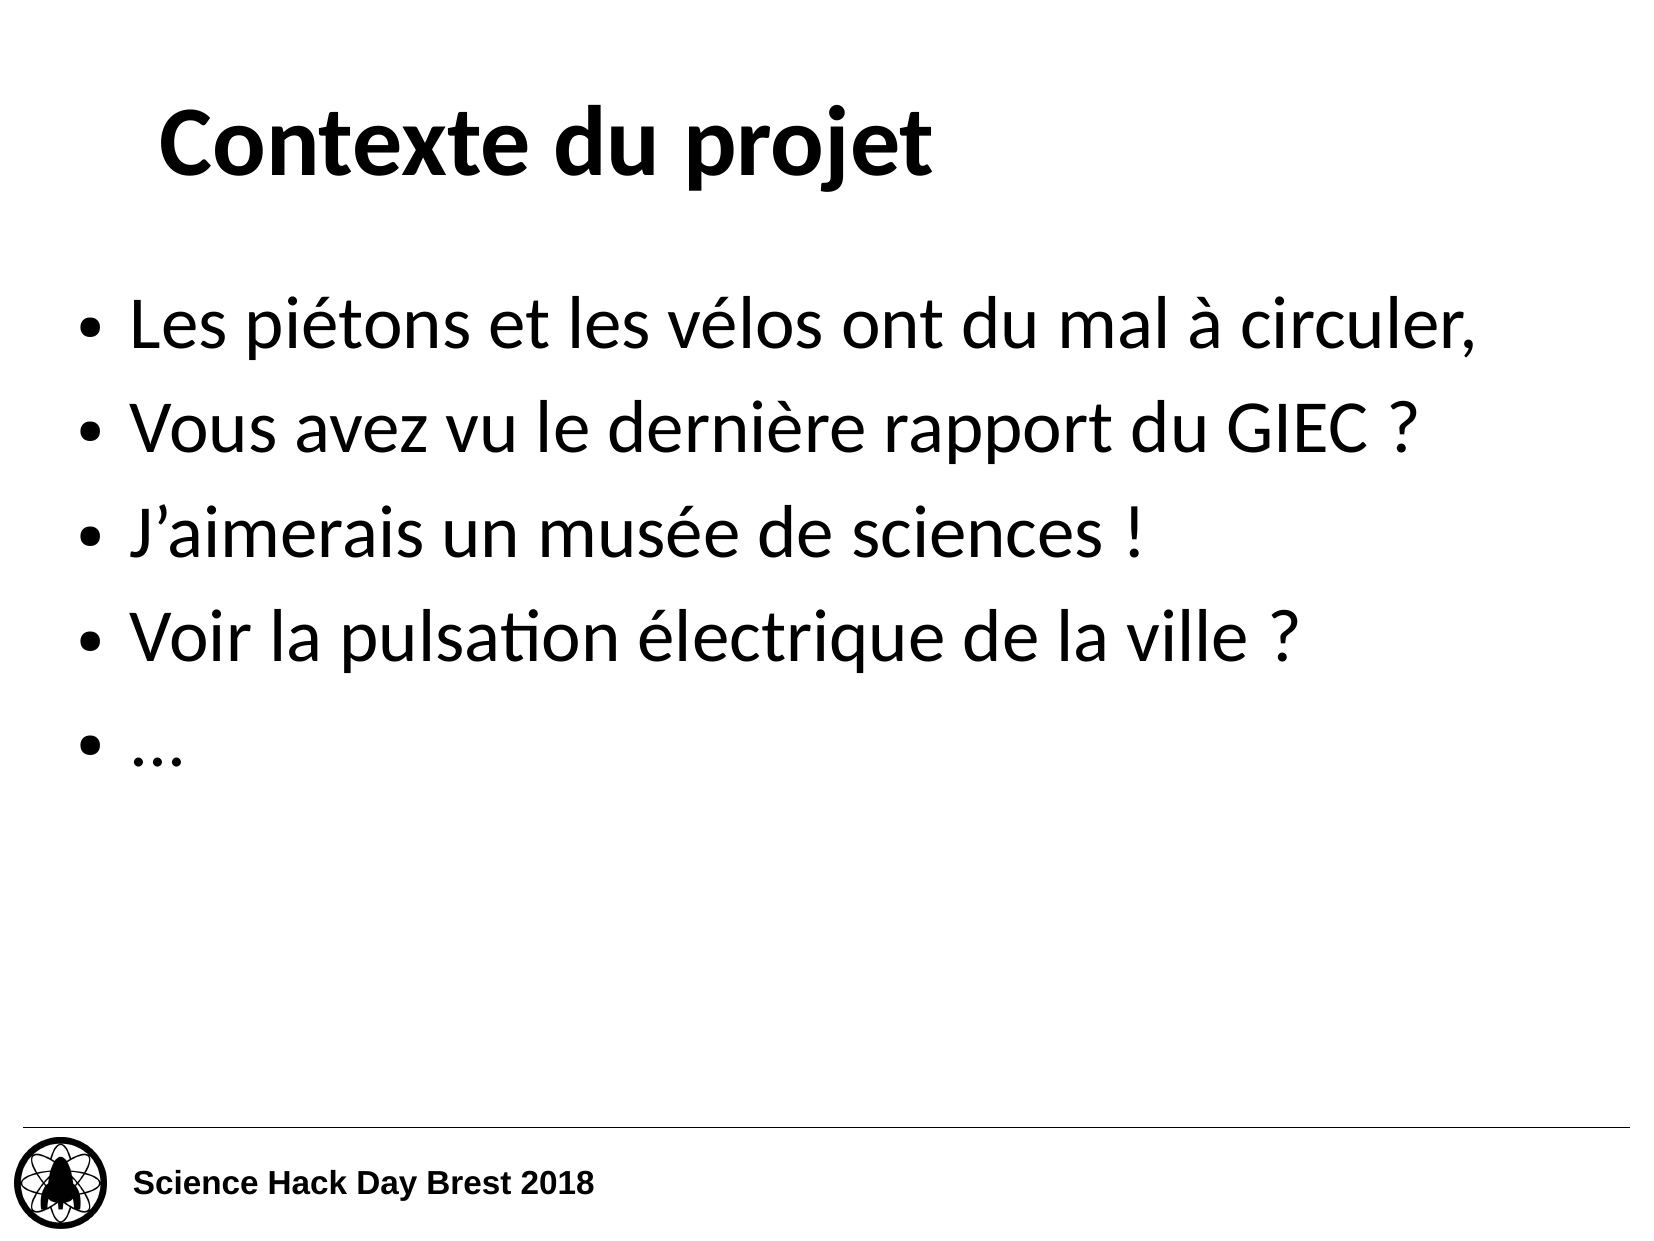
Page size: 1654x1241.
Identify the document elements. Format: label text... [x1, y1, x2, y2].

picture [14, 1137, 107, 1230]
list Les piétons et les vélos ont du mal à circuler, Vous avez vu le dernière rapport du GIEC ? J’aimerais un musée de sciences ! Voir la pulsation électrique de la ville ? ... [59, 291, 1548, 1111]
title Contexte du projet [11, 47, 1347, 255]
text_box Science Hack Day Brest 2018 [118, 1157, 1040, 1211]
